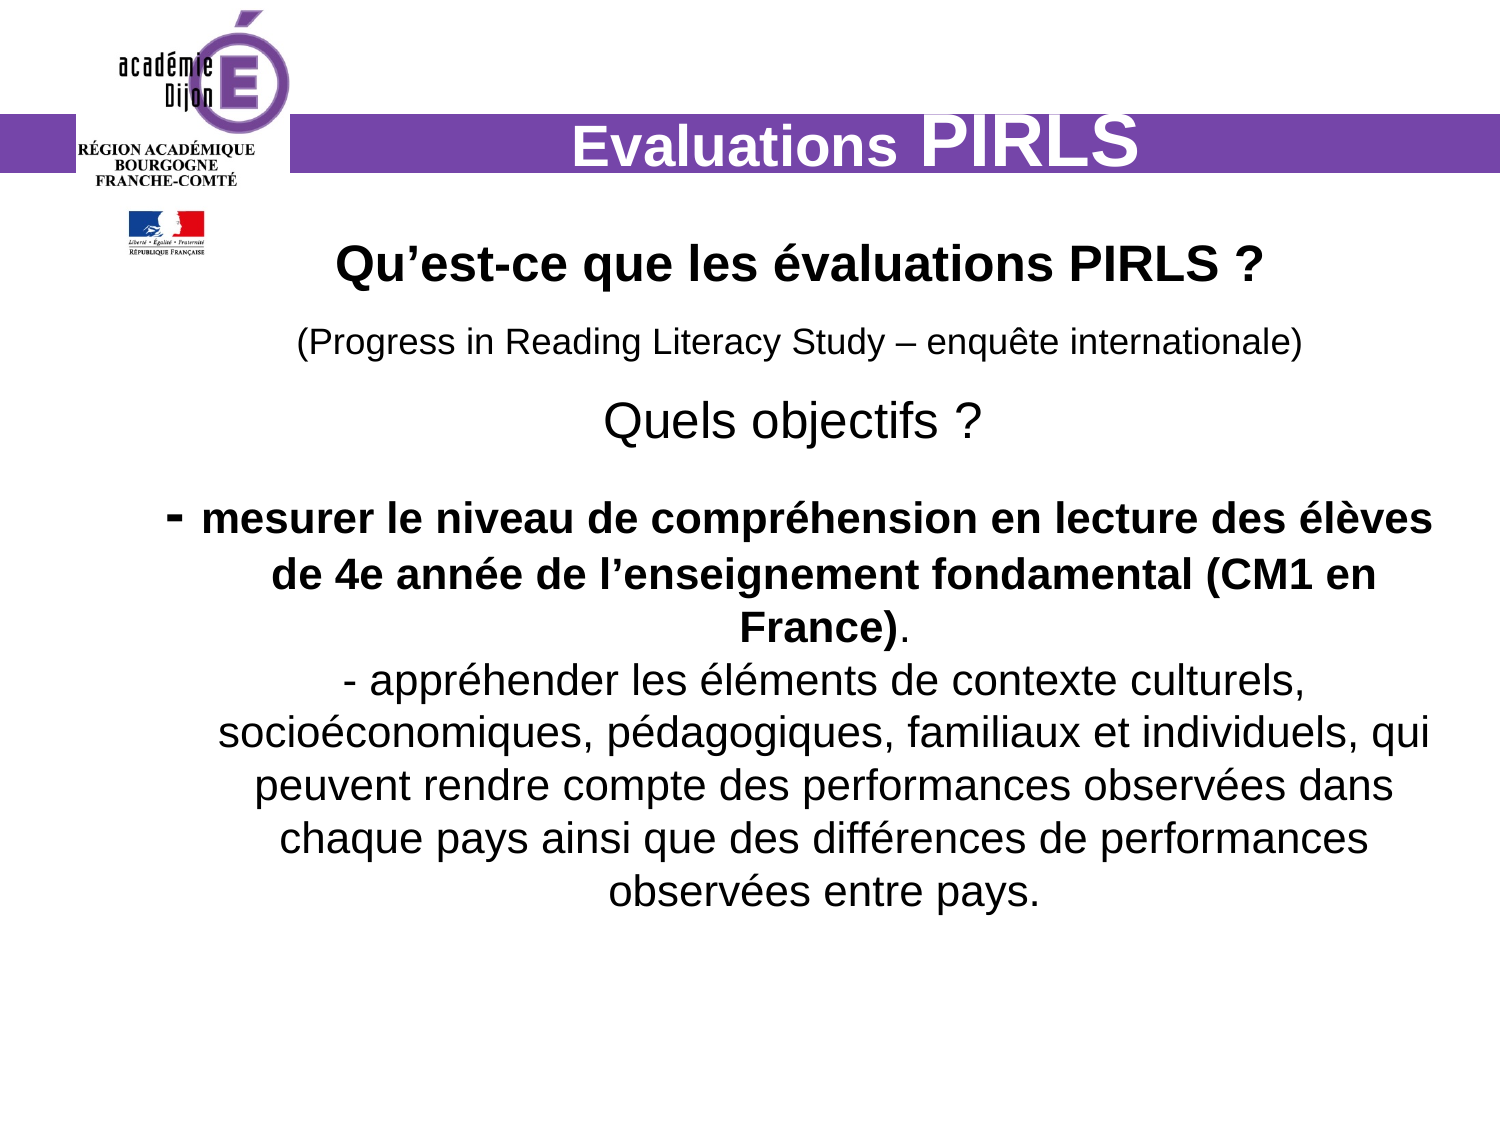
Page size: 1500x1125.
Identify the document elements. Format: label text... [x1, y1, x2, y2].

picture [76, 8, 290, 256]
list Qu’est-ce que les évaluations PIRLS ? (Progress in Reading Literacy Study – enquête internationale) Quels objectifs ? - mesurer le niveau de compréhension en lecture des élèves de 4e année de l’enseignement fondamental (CM1 en France). - appréhender les éléments de contexte culturels, socioéconomiques, pédagogiques, familiaux et individuels, qui peuvent rendre compte des performances observées dans chaque pays ainsi que des différences de performances observées entre pays. [100, 230, 1451, 973]
title Evaluations PIRLS [507, 42, 1205, 230]
